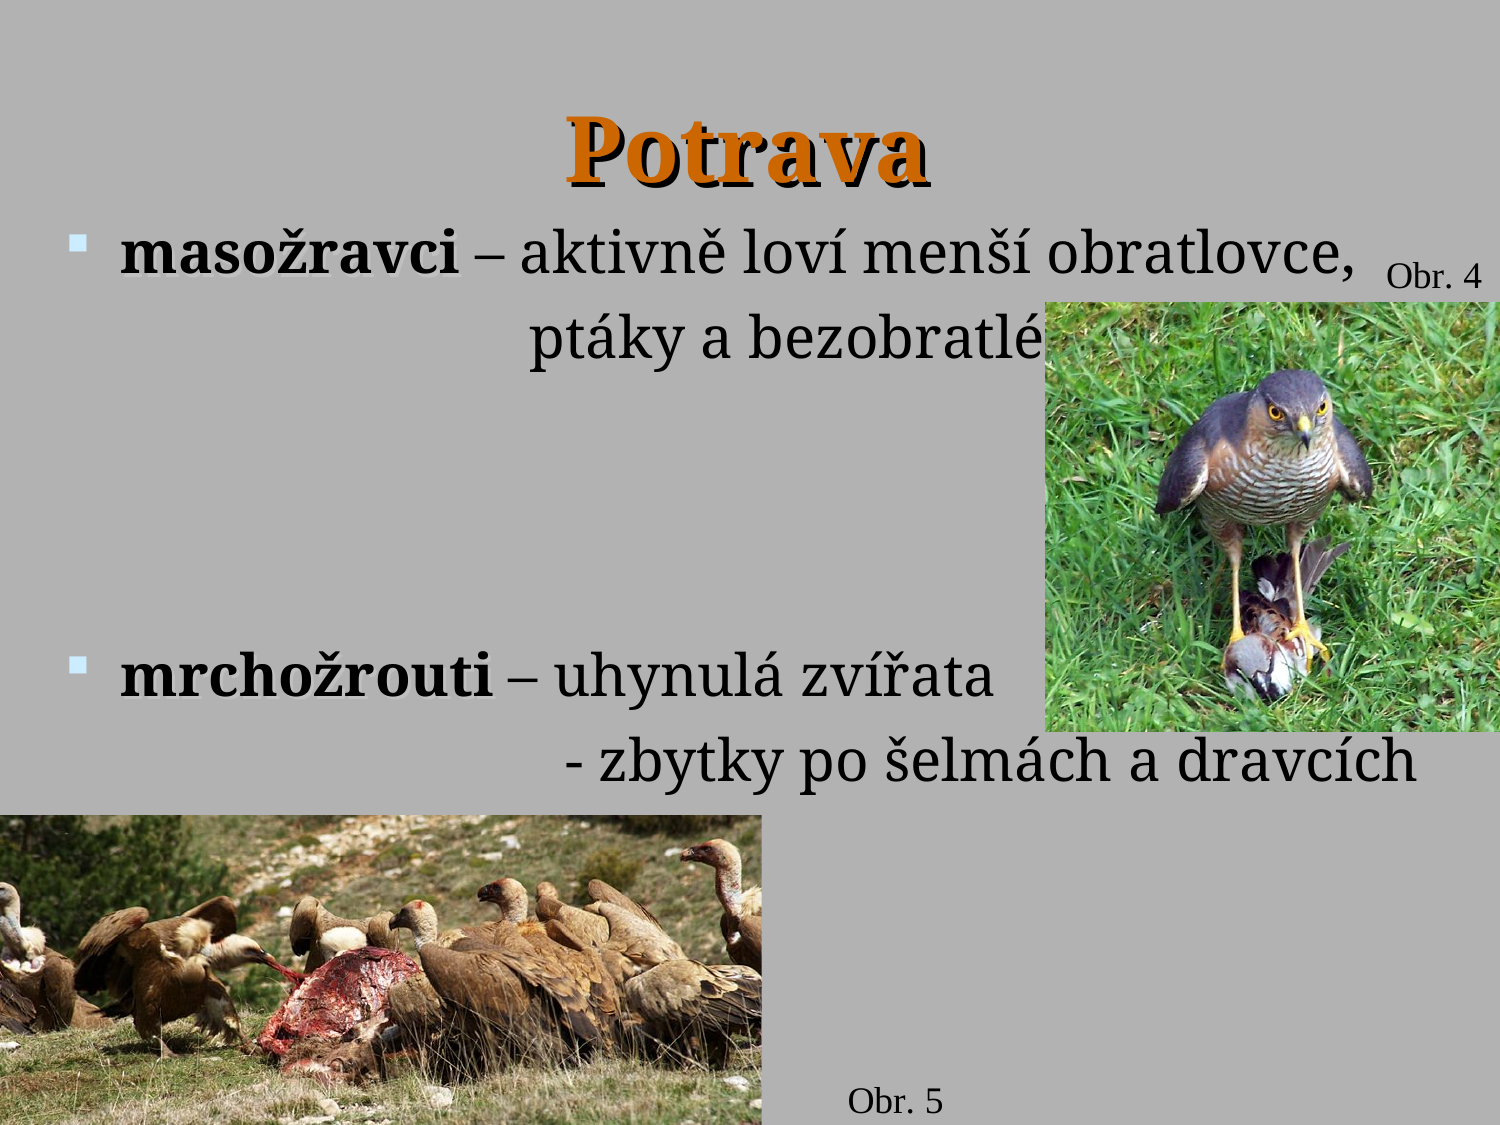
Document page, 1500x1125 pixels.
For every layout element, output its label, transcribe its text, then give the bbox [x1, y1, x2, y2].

title Potrava [49, 37, 1446, 208]
picture [1045, 302, 1500, 732]
picture [0, 815, 762, 1125]
list masožravci – aktivně loví menší obratlovce, ptáky a bezobratlé mrchožrouti – uhynulá zvířata - zbytky po šelmách a dravcích [49, 208, 1500, 934]
text_box Obr. 5 [832, 1068, 1010, 1125]
text_box Obr. 4 [1352, 243, 1500, 304]
